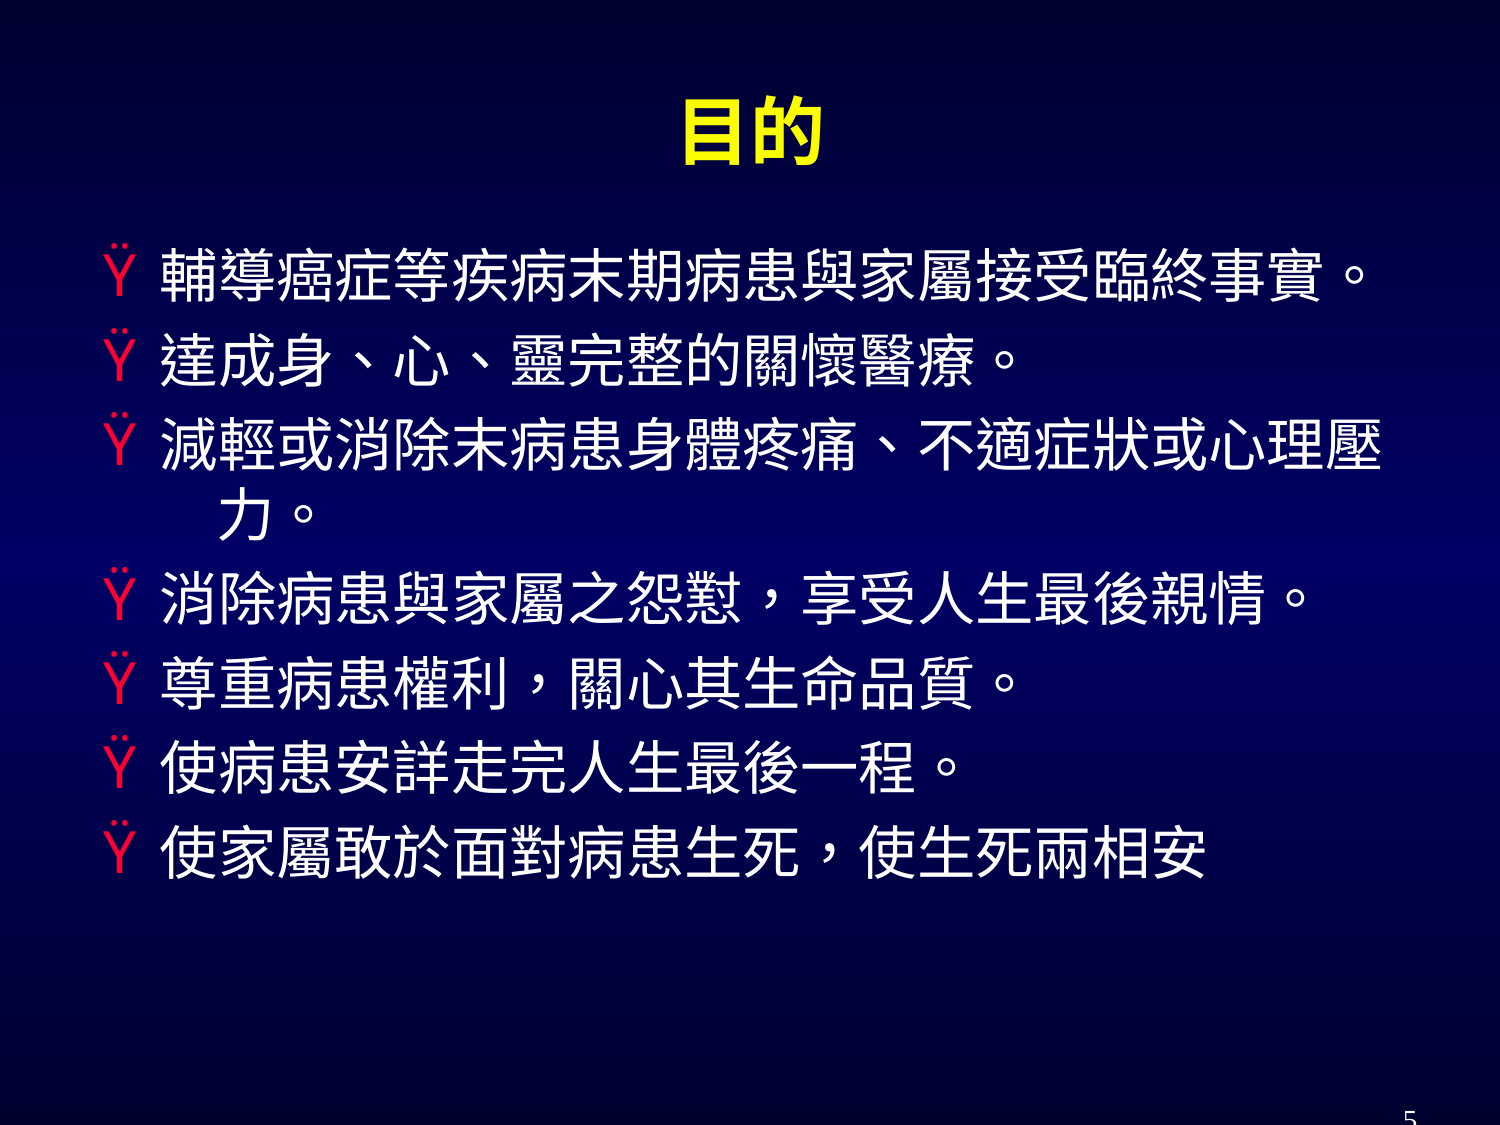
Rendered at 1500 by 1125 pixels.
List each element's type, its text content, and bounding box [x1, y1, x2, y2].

title 目的 [112, 62, 1388, 197]
list 輔導癌症等疾病末期病患與家屬接受臨終事實。 達成身、心、靈完整的關懷醫療。 減輕或消除末病患身體疼痛、不適症狀或心理壓力。 消除病患與家屬之怨懟，享受人生最後親情。 尊重病患權利，關心其生命品質。 使病患安詳走完人生最後一程。 使家屬敢於面對病患生死，使生死兩相安 [88, 231, 1436, 1044]
text_box [1387, 1093, 1491, 1118]
